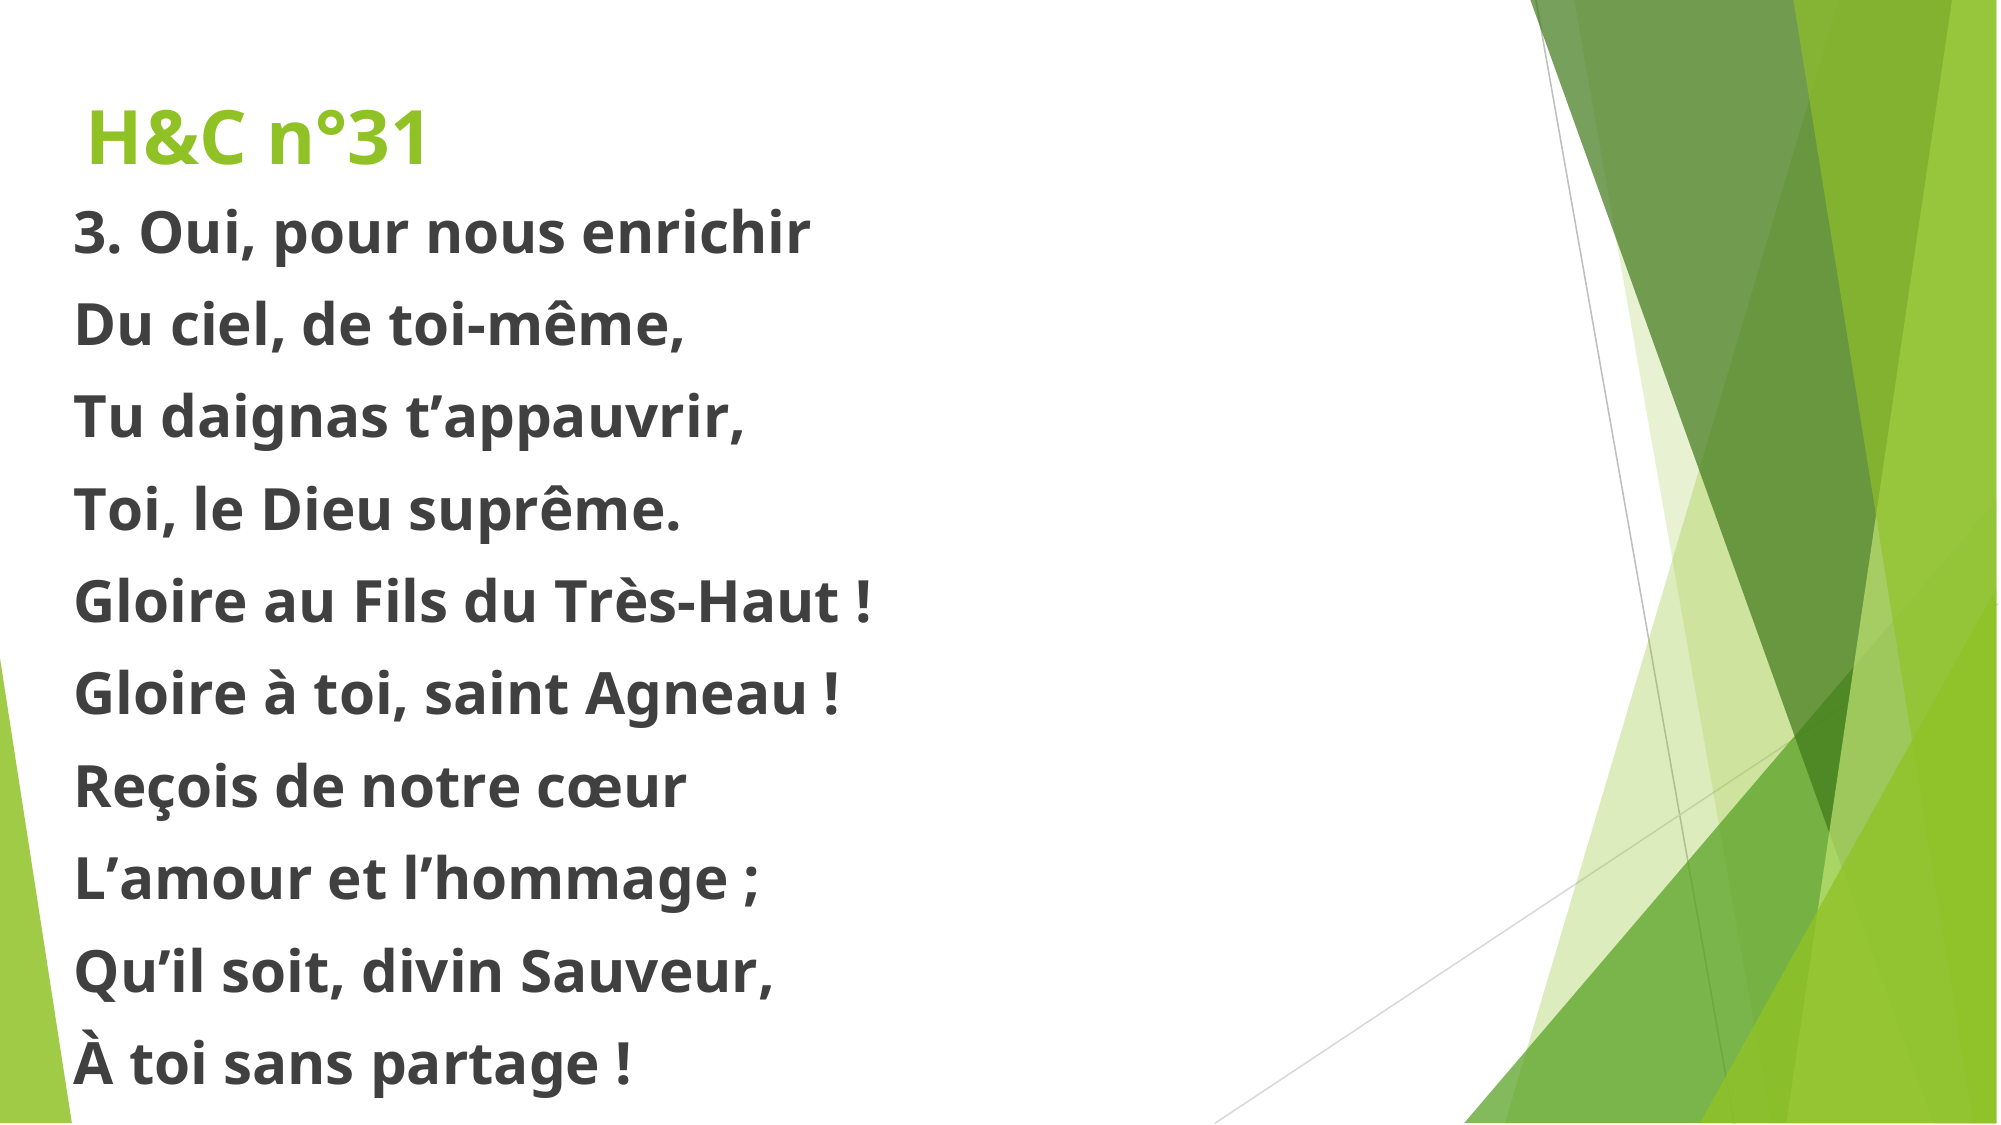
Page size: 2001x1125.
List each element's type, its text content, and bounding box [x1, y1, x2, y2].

text_box 3. Oui, pour nous enrichir Du ciel, de toi-même, Tu daignas t’appauvrir, Toi, le Dieu suprême. Gloire au Fils du Très-Haut ! Gloire à toi, saint Agneau ! Reçois de notre cœur L’amour et l’hommage ; Qu’il soit, divin Sauveur, À toi sans partage ! [59, 177, 1985, 1075]
text_box H&C n°31 [70, 82, 497, 177]
